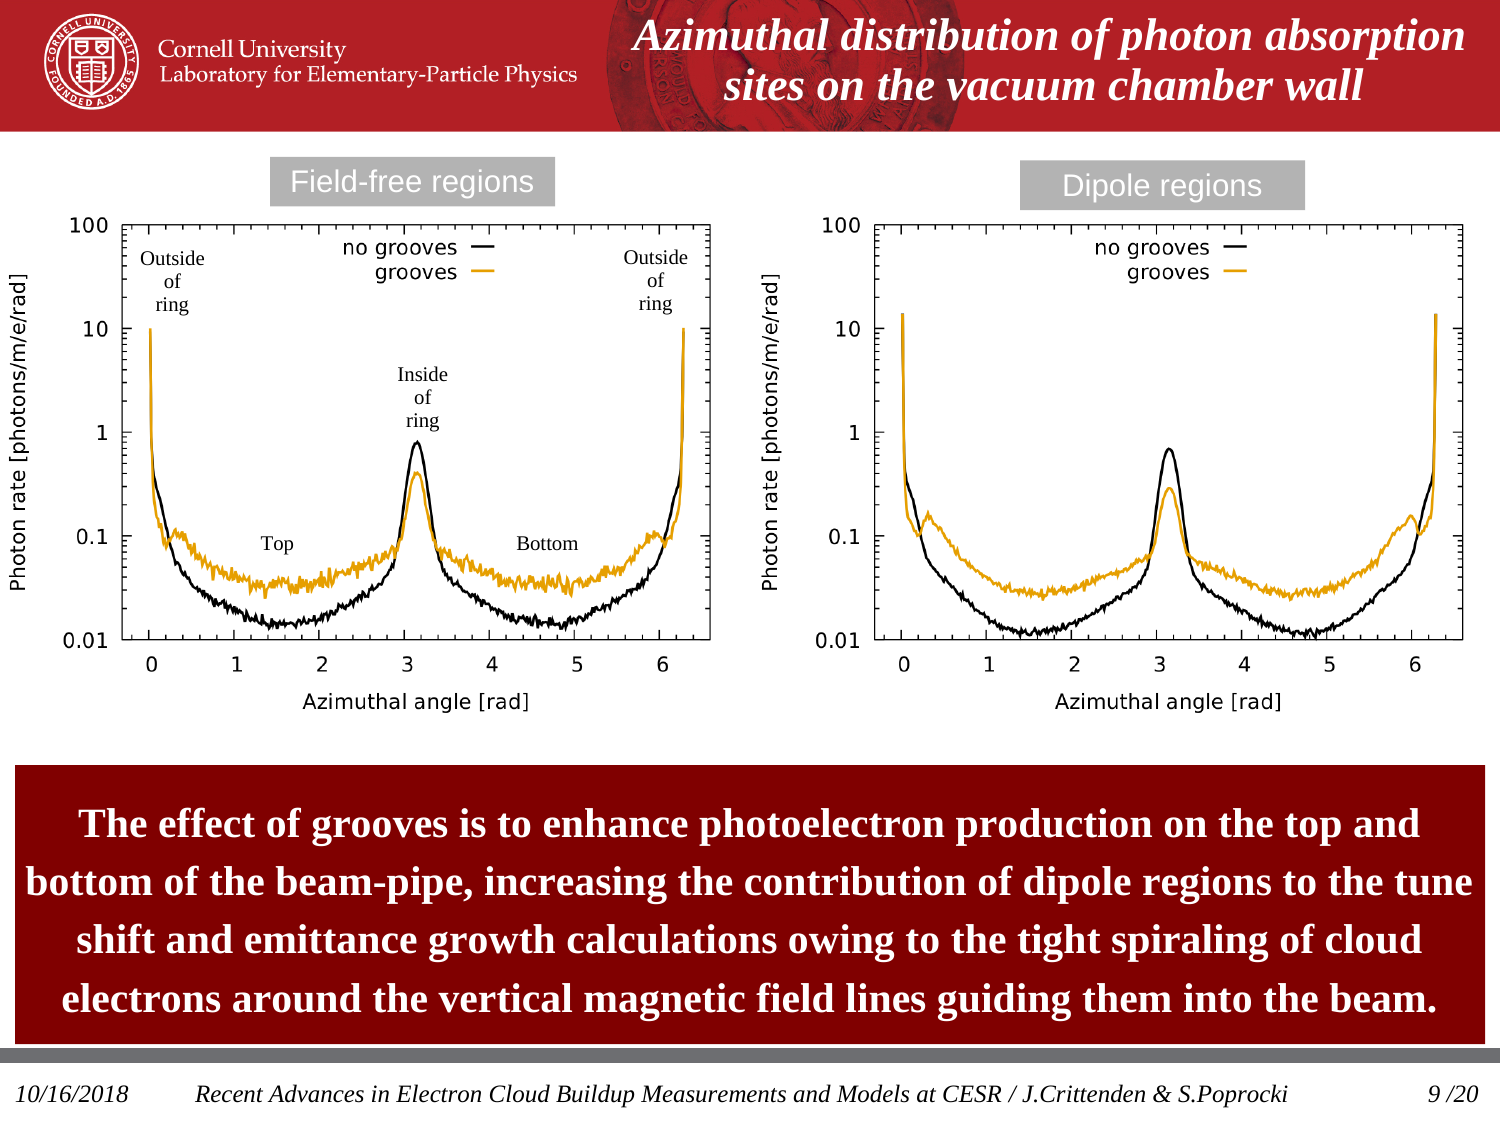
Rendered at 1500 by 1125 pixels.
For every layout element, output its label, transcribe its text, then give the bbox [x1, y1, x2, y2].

text_box The effect of grooves is to enhance photoelectron production on the top and bottom of the beam-pipe, increasing the contribution of dipole regions to the tune shift and emittance growth calculations owing to the tight spiraling of cloud electrons around the vertical magnetic field lines guiding them into the beam. [15, 765, 1486, 1045]
text_box Top [225, 525, 331, 571]
text_box Bottom [495, 525, 601, 571]
title Azimuthal distribution of photon absorption sites on the vacuum chamber wall [600, 0, 1500, 121]
text_box Outside of ring [603, 238, 709, 329]
text_box Inside of ring [370, 355, 476, 446]
picture [0, 214, 1500, 716]
picture [0, 0, 1500, 132]
text_box Dipole regions [1020, 160, 1306, 211]
text_box Outside of ring [120, 239, 226, 330]
text_box Field-free regions [270, 156, 556, 207]
